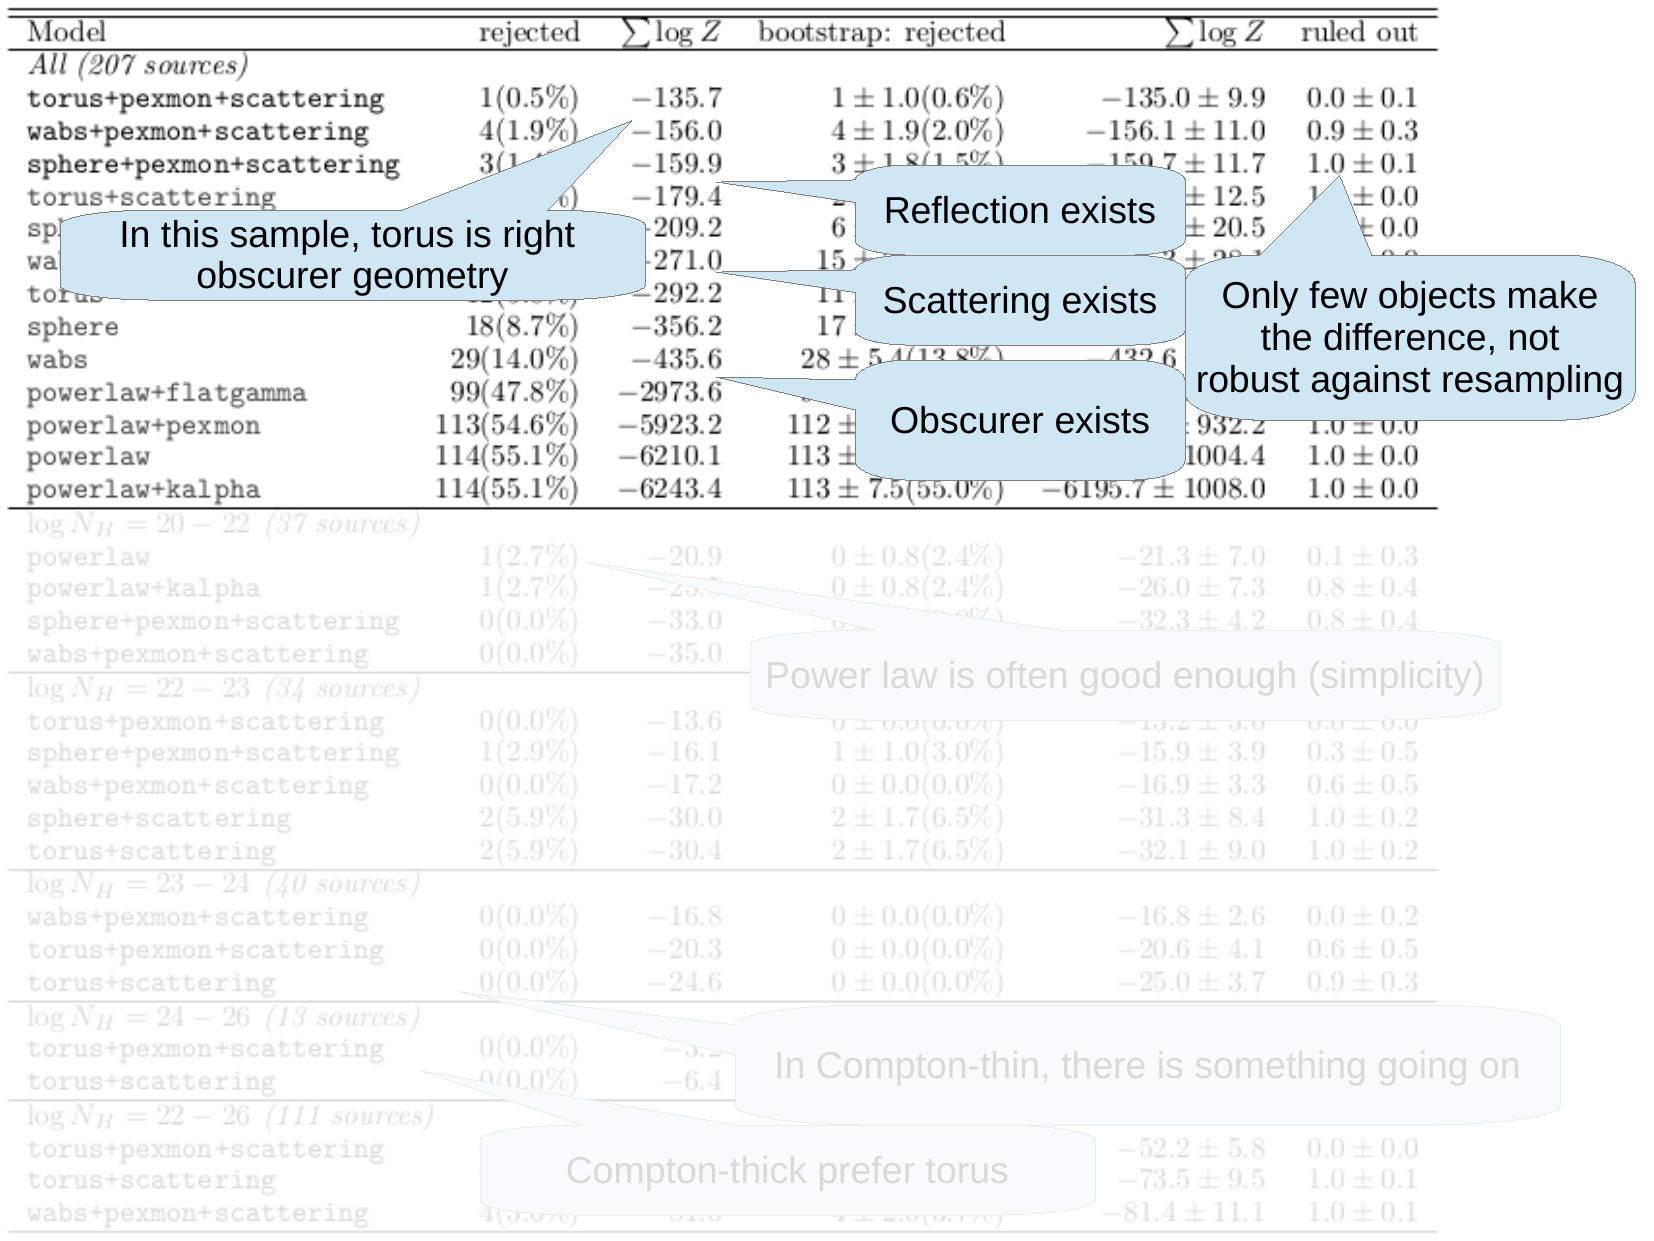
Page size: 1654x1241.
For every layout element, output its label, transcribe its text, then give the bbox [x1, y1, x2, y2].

text_box Scattering exists [716, 255, 1186, 346]
picture [0, 0, 1441, 510]
text_box Reflection exists [716, 165, 1186, 256]
text_box [0, 510, 1591, 1241]
text_box Obscurer exists [716, 360, 1186, 481]
text_box Only few objects make the difference, not robust against resampling [1185, 175, 1636, 421]
text_box In this sample, torus is right obscurer geometry [60, 120, 646, 301]
